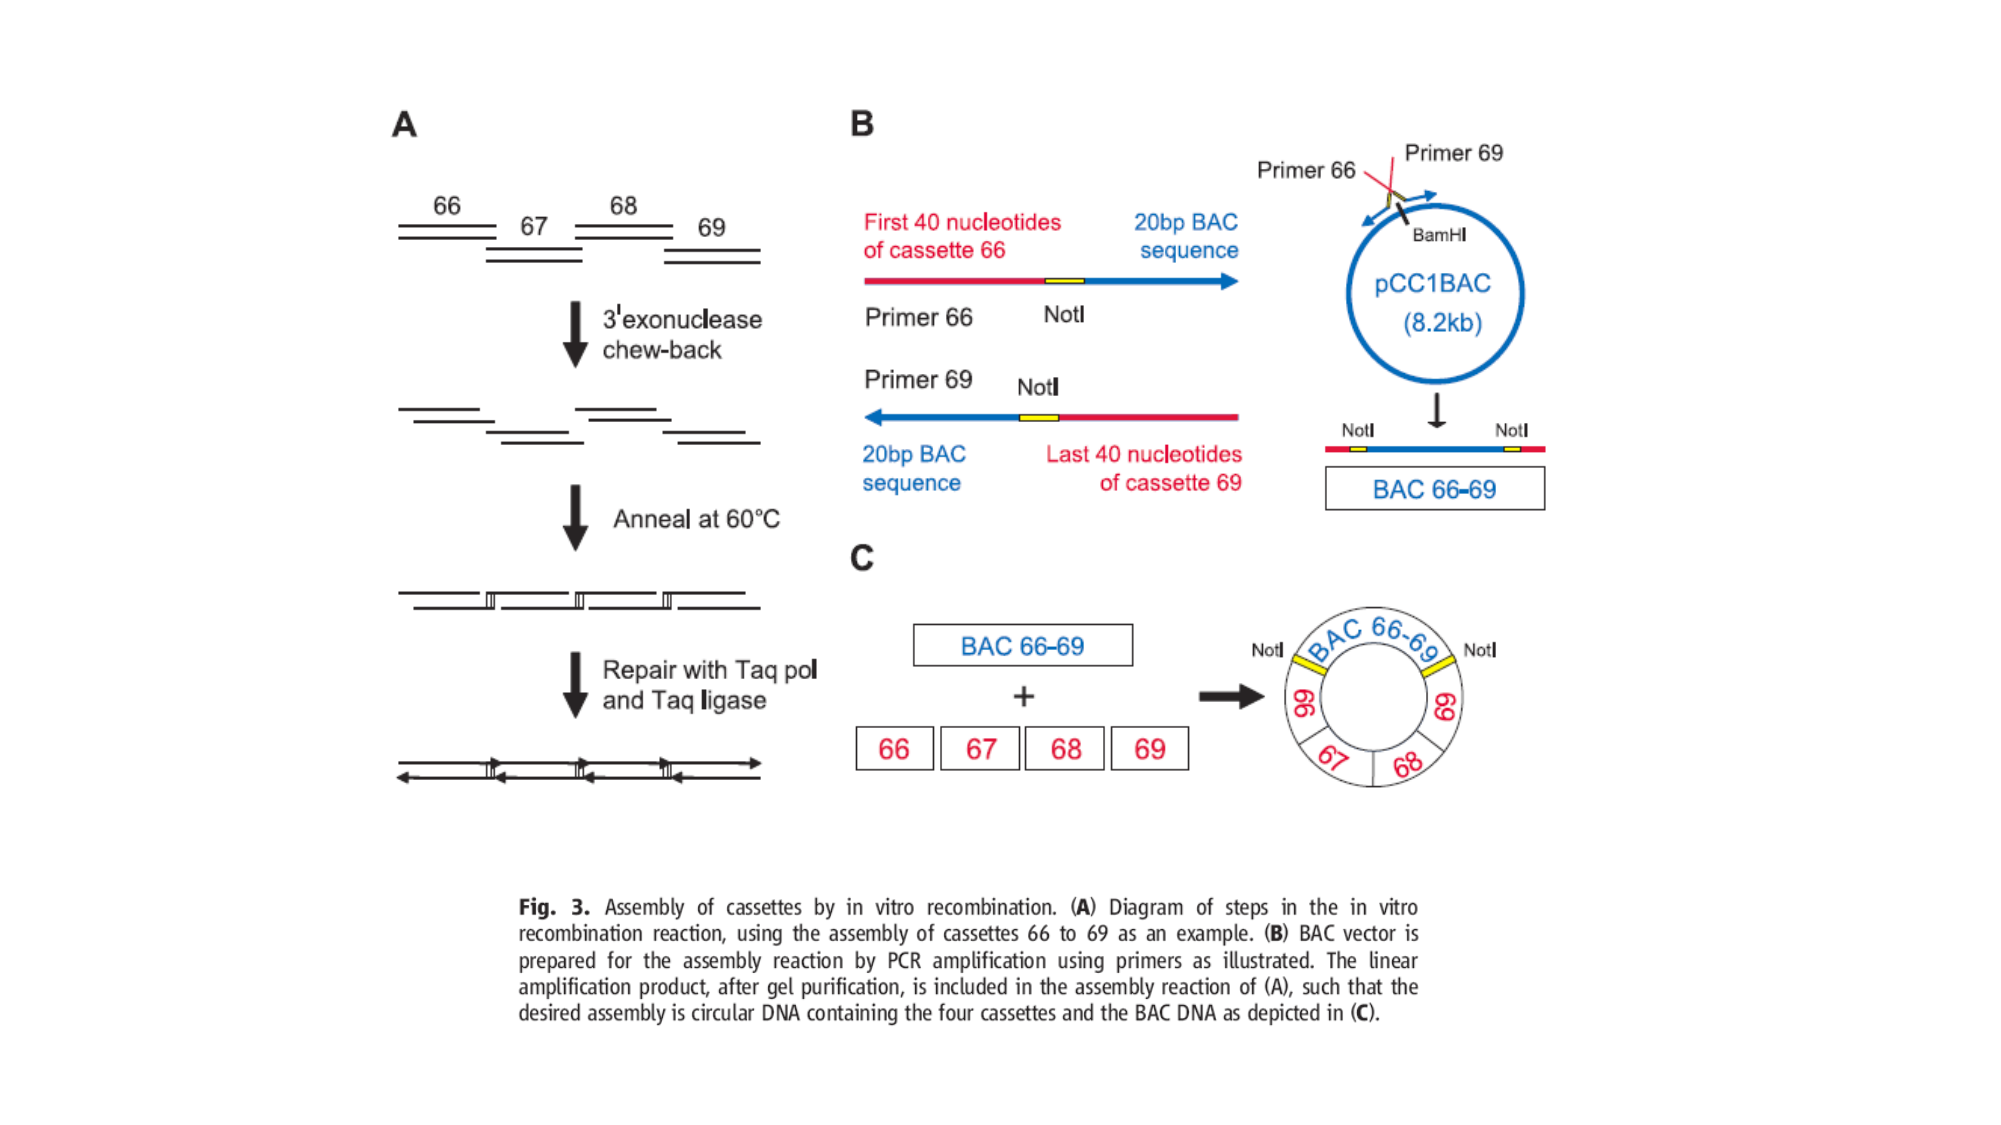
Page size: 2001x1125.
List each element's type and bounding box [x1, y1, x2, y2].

picture [373, 90, 1578, 804]
picture [515, 891, 1426, 1029]
